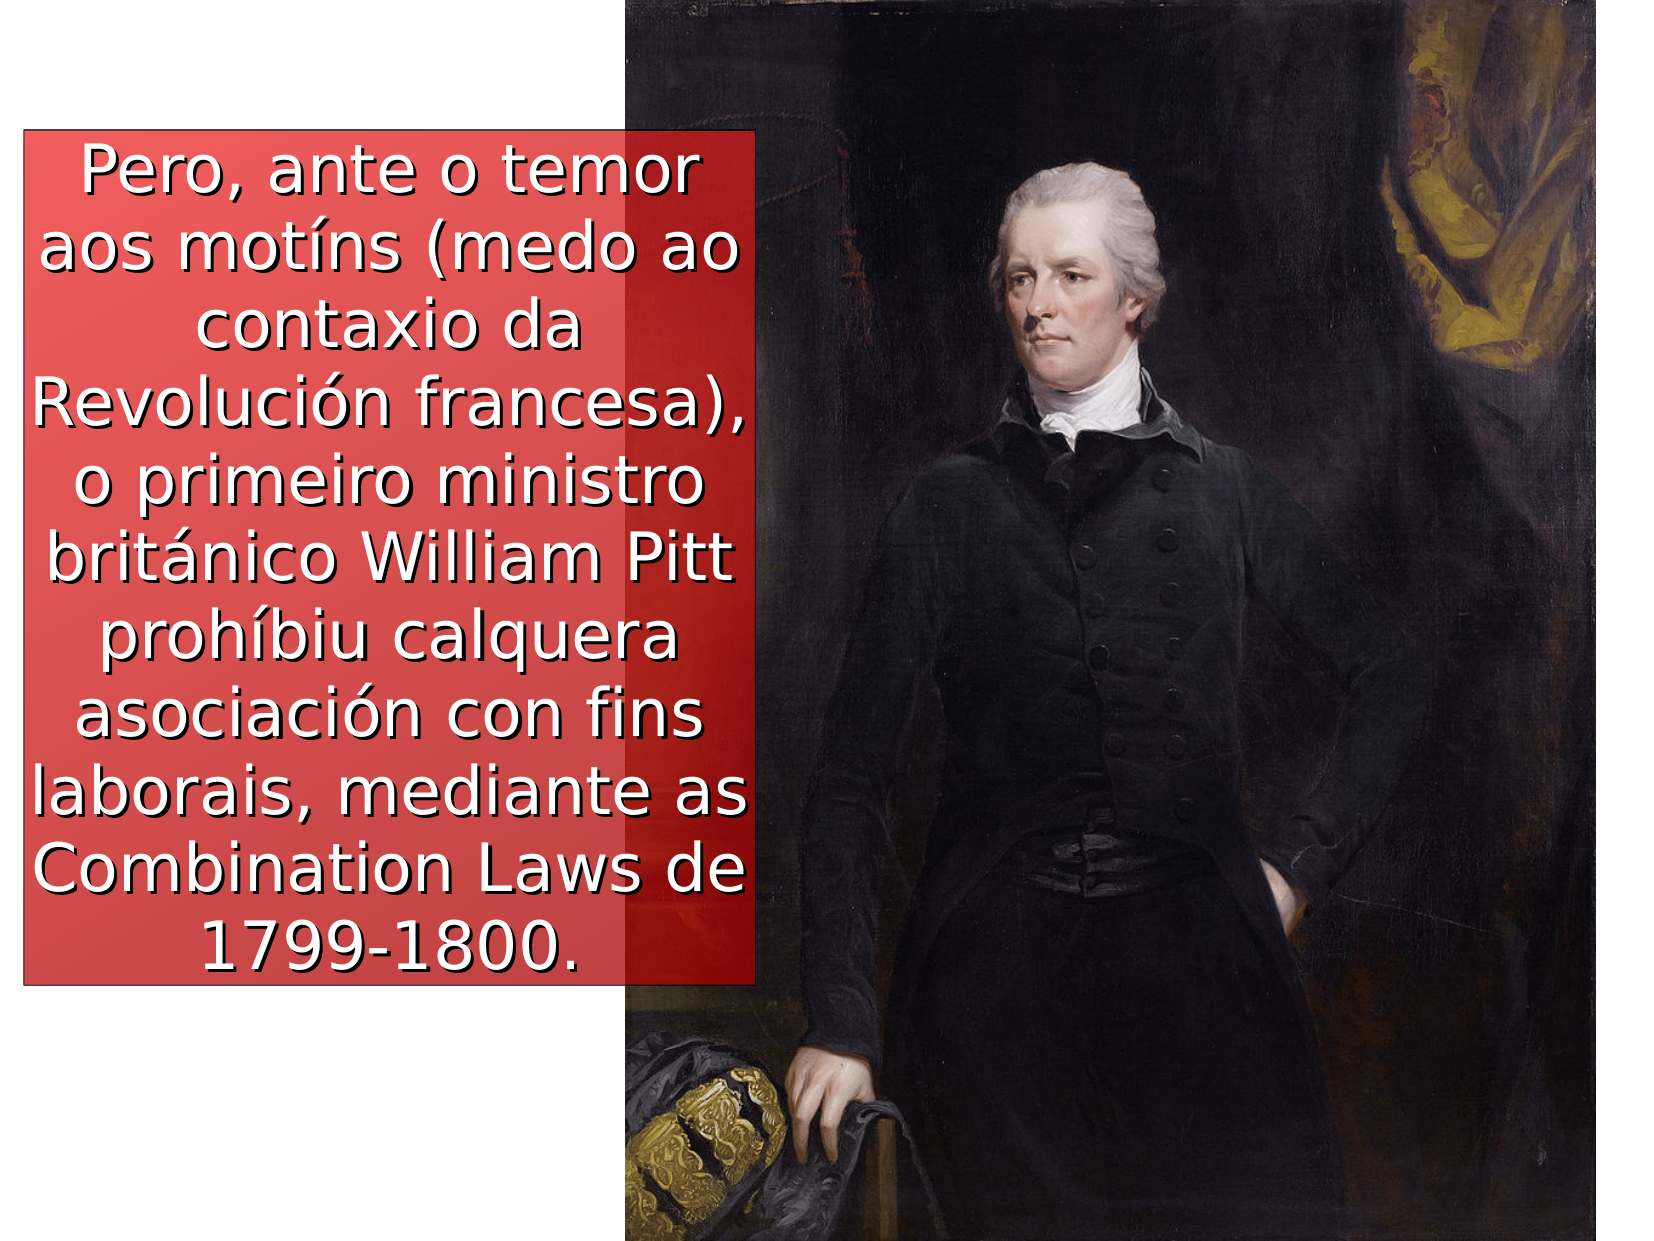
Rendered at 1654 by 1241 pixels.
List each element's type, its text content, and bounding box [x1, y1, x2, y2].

subtitle Pero, ante o temor aos motíns (medo ao contaxio da Revolución francesa), o primeiro ministro británico William Pitt prohíbiu calquera asociación con fins laborais, mediante as Combination Laws de 1799-1800. [23, 129, 756, 986]
picture [625, 0, 1596, 1241]
